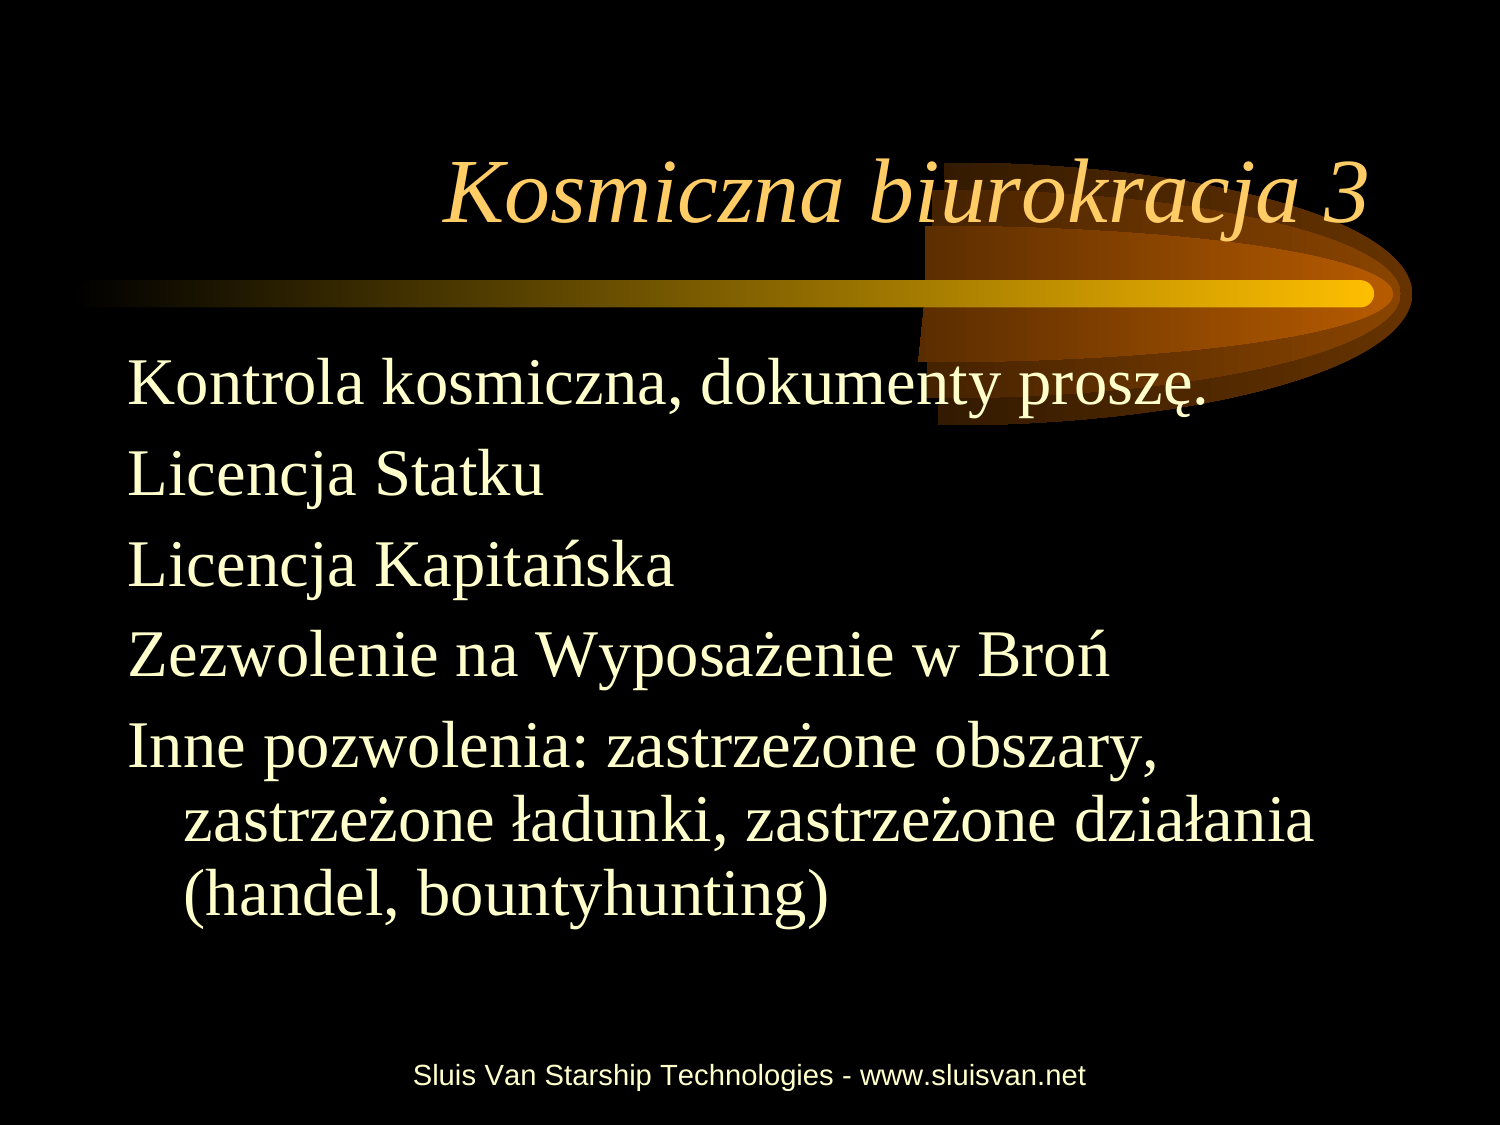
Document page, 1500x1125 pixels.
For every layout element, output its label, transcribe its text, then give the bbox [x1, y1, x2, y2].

title Kosmiczna biurokracja 3 [112, 62, 1388, 250]
list Kontrola kosmiczna, dokumenty proszę. Licencja Statku Licencja Kapitańska Zezwolenie na Wyposażenie w Broń Inne pozwolenia: zastrzeżone obszary, zastrzeżone ładunki, zastrzeżone działania (handel, bountyhunting) [112, 337, 1388, 1013]
